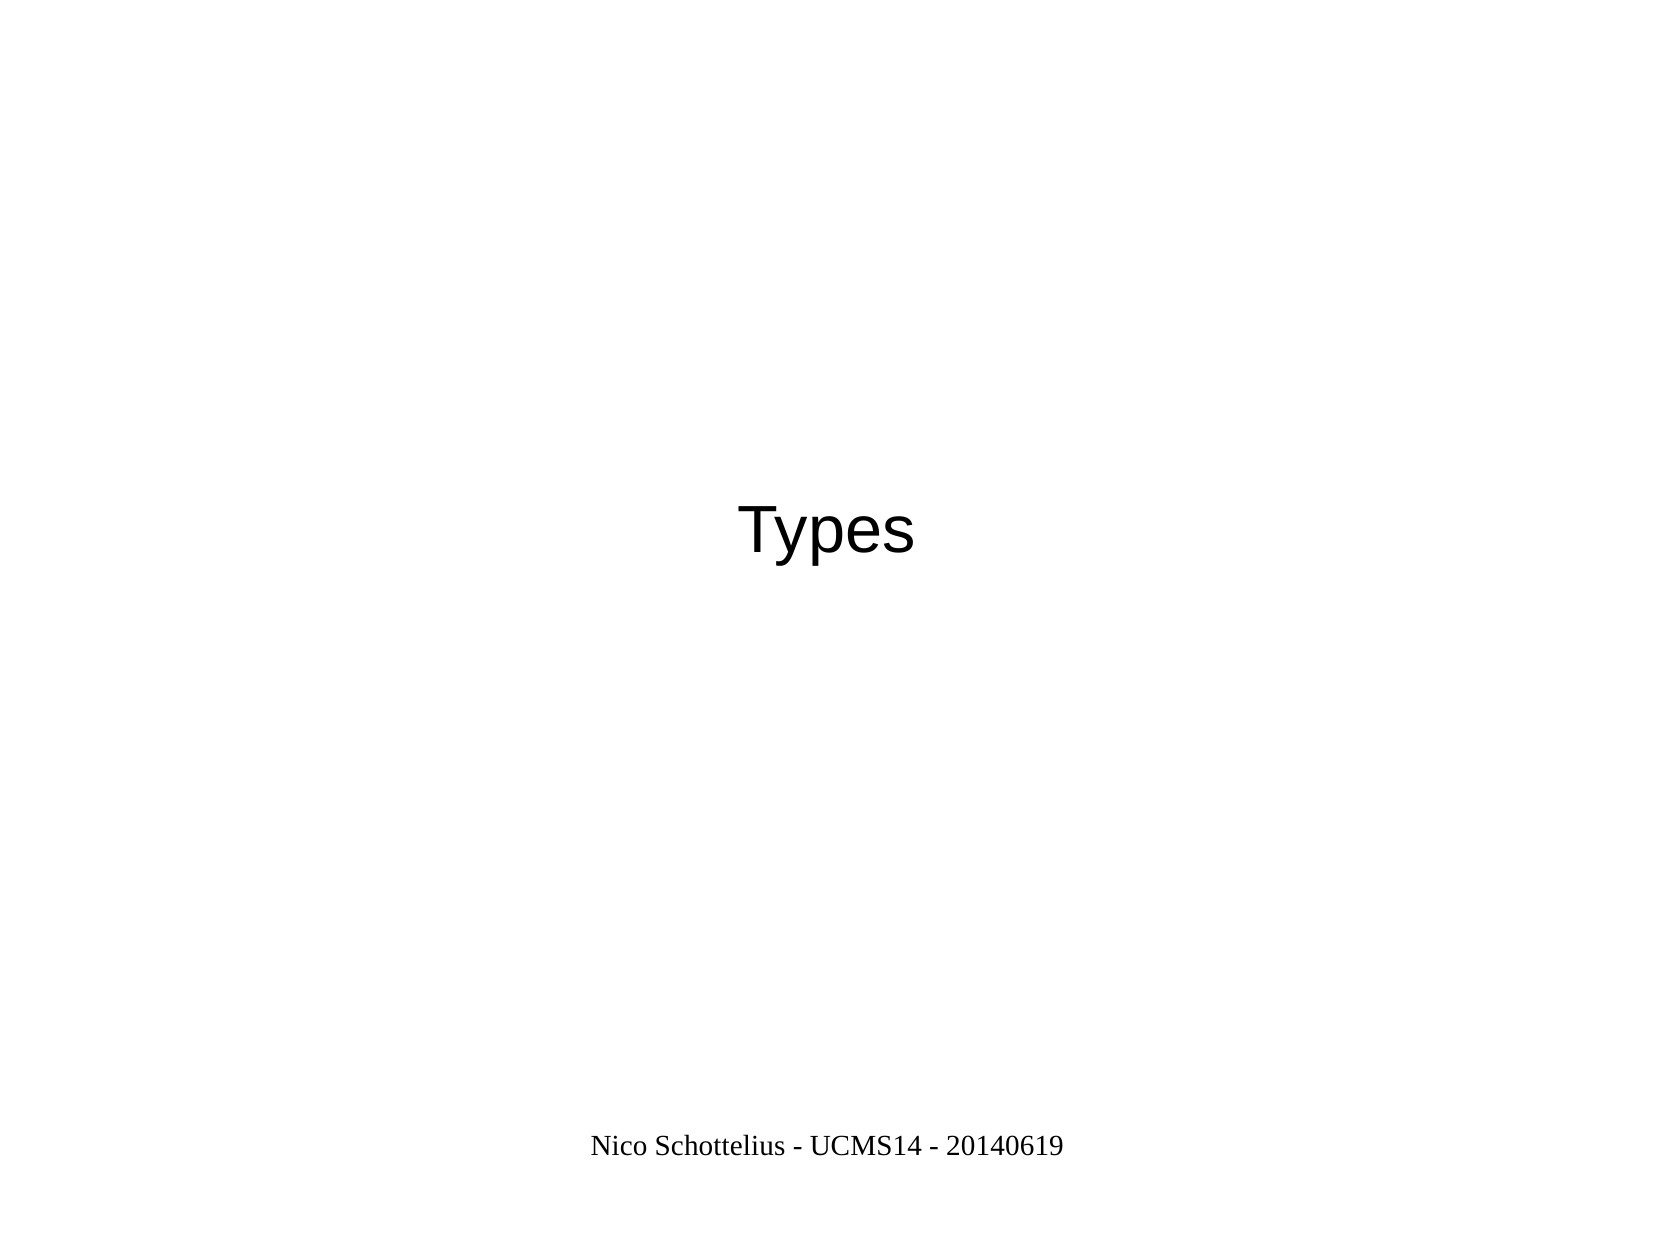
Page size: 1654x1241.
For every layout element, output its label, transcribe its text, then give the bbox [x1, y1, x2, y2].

subtitle Types [82, 49, 1571, 1010]
